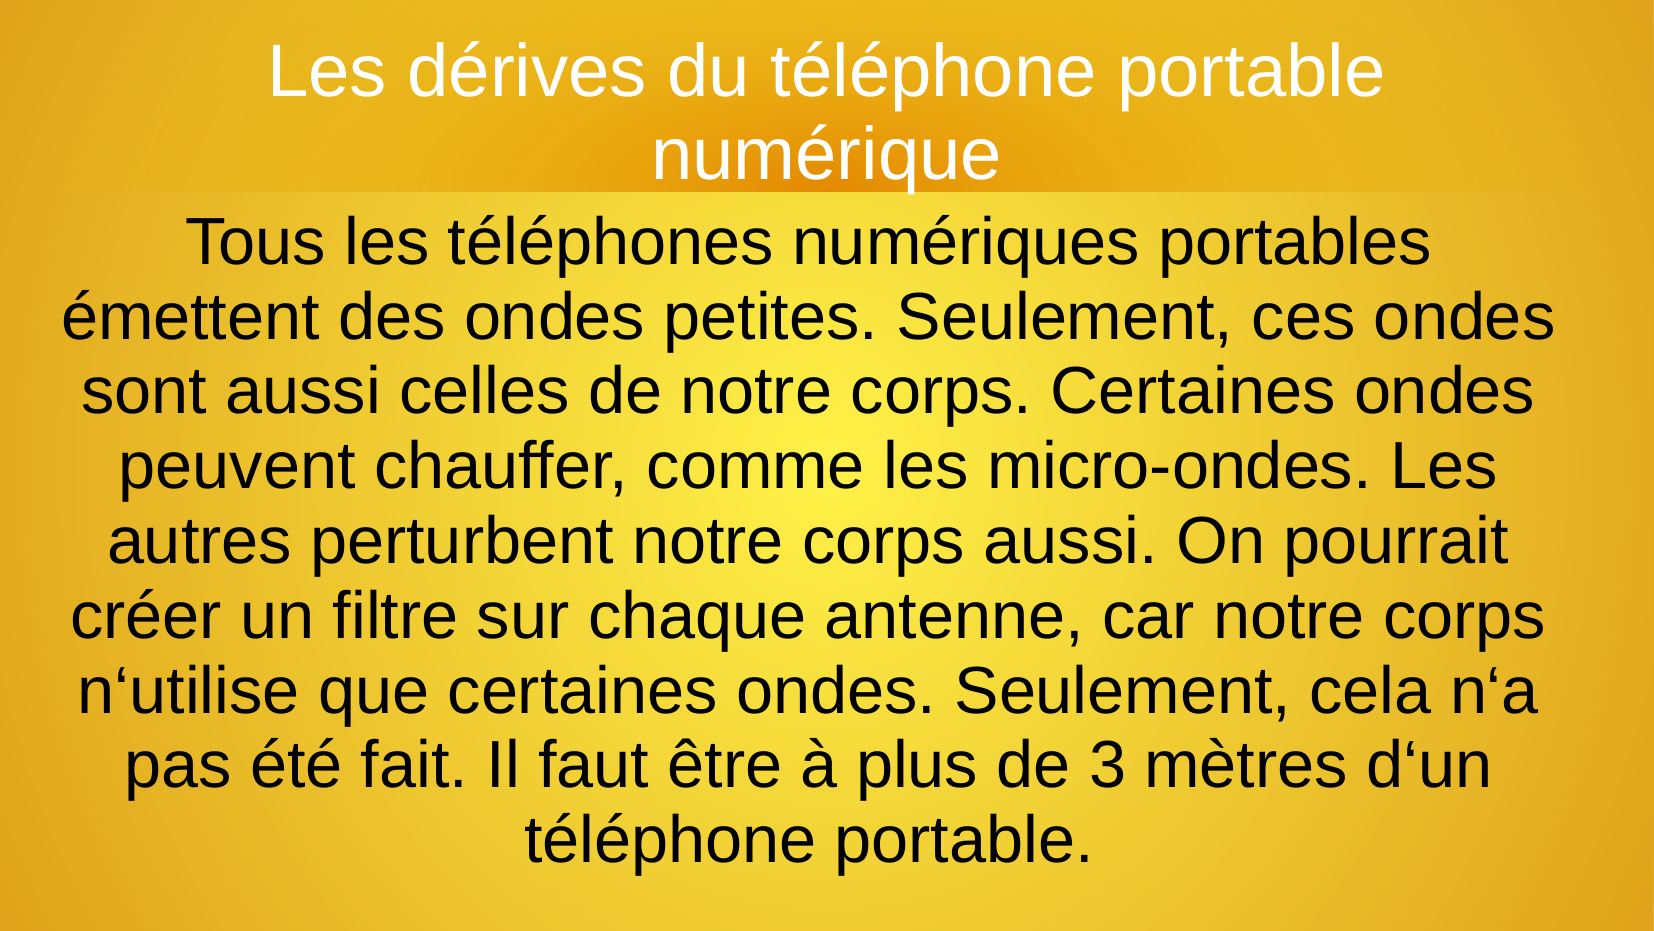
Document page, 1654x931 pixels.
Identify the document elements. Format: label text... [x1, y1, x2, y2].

title Les dérives du téléphone portable numérique [82, 29, 1571, 195]
subtitle Tous les téléphones numériques portables émettent des ondes petites. Seulement, ces ondes sont aussi celles de notre corps. Certaines ondes peuvent chauffer, comme les micro-ondes. Les autres perturbent notre corps aussi. On pourrait créer un filtre sur chaque antenne, car notre corps n‘utilise que certaines ondes. Seulement, cela n‘a pas été fait. Il faut être à plus de 3 mètres d‘un téléphone portable. [47, 195, 1571, 886]
